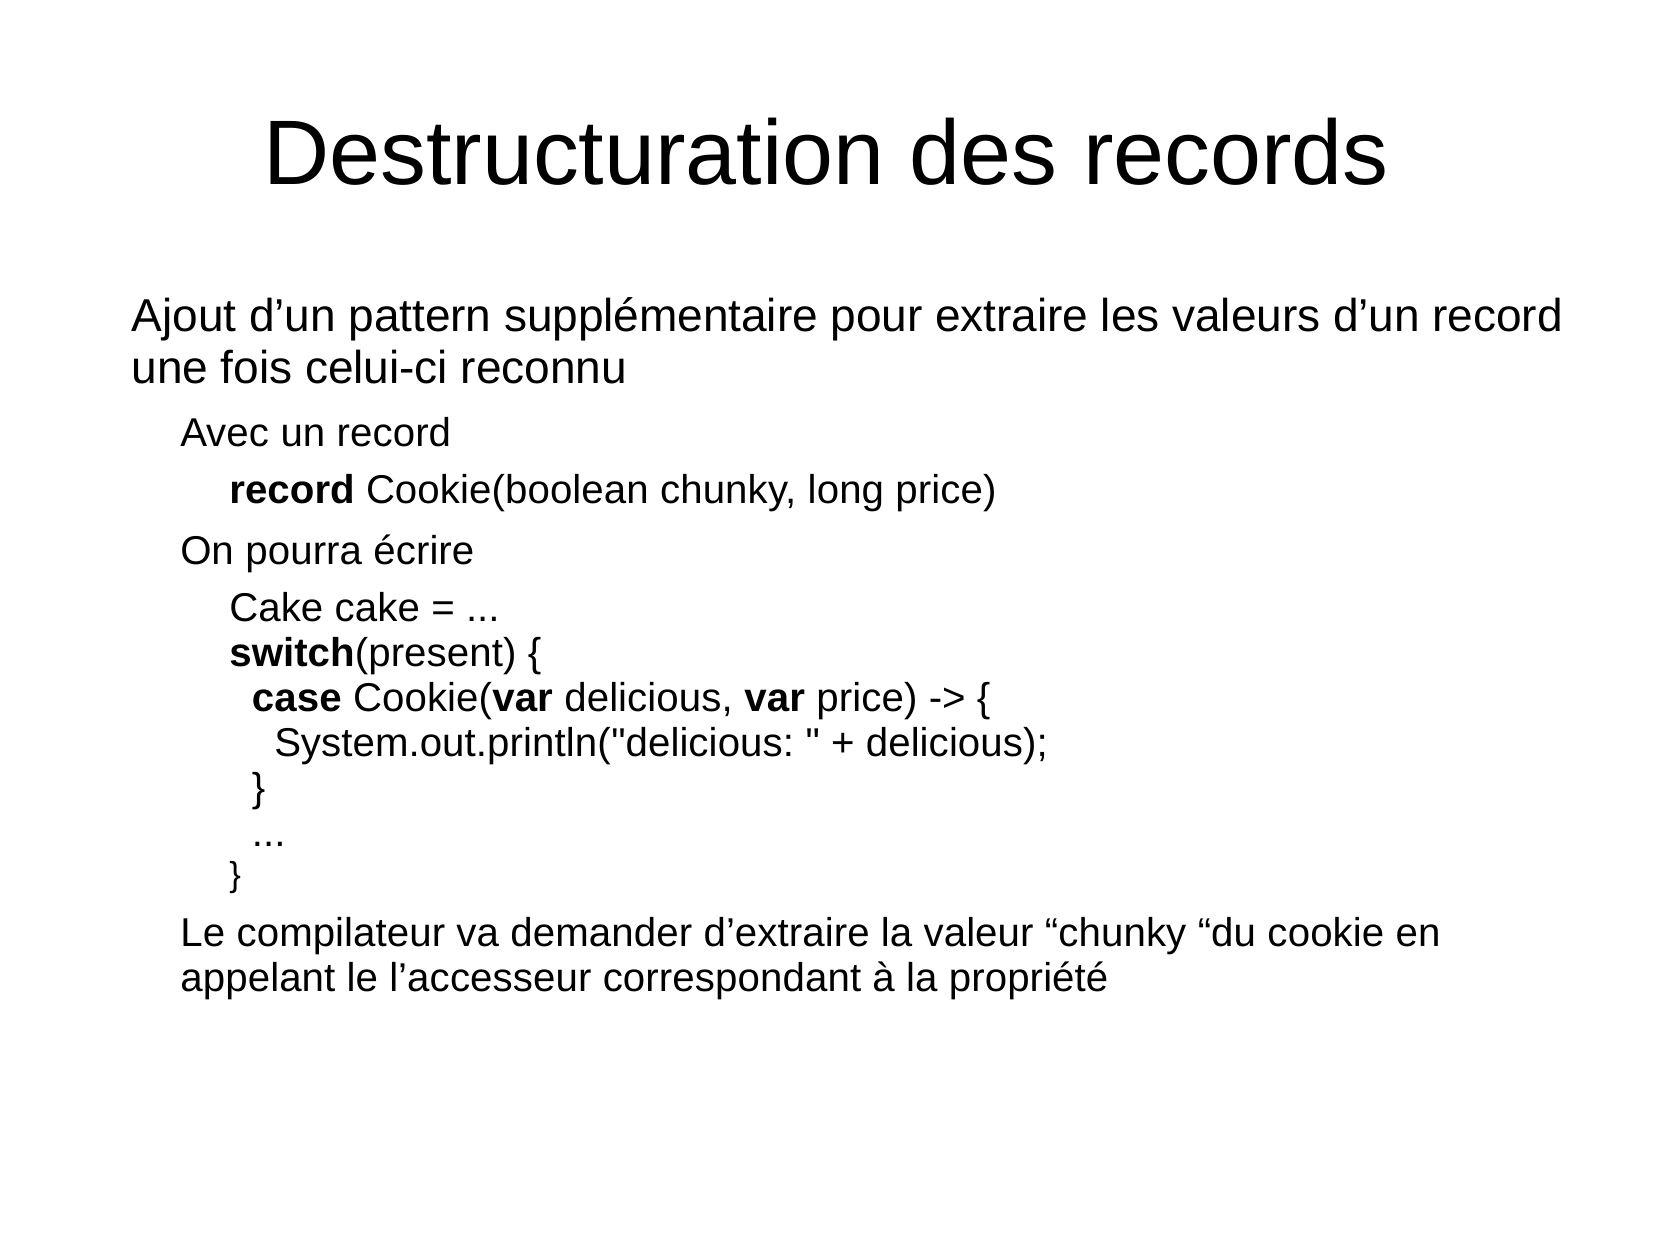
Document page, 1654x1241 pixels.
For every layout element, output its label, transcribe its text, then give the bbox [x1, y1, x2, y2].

title Destructuration des records [82, 49, 1571, 257]
list Ajout d’un pattern supplémentaire pour extraire les valeurs d’un record une fois celui-ci reconnu Avec un record record Cookie(boolean chunky, long price) On pourra écrire Cake cake = ... switch(present) { case Cookie(var delicious, var price) -> { System.out.println("delicious: " + delicious); } ... } Le compilateur va demander d’extraire la valeur “chunky “du cookie en appelant le l’accesseur correspondant à la propriété [82, 290, 1571, 1010]
